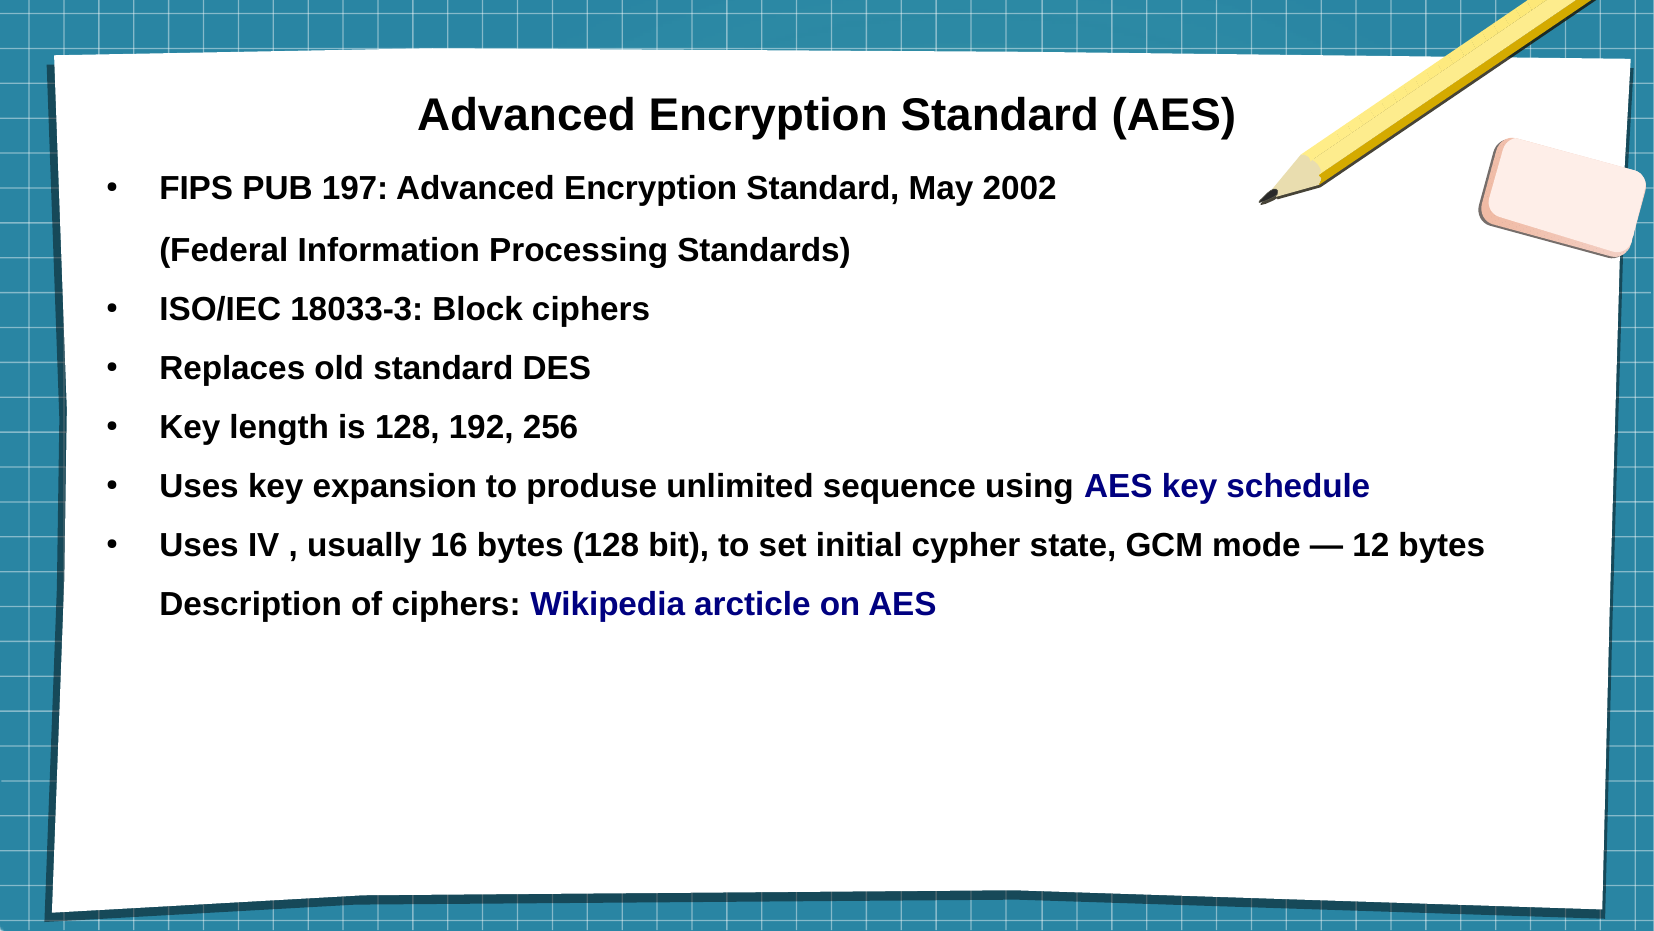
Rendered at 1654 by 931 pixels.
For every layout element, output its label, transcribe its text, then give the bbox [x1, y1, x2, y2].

title Advanced Encryption Standard (AES) [82, 37, 1571, 193]
list FIPS PUB 197: Advanced Encryption Standard, May 2002 (Federal Information Processing Standards) ISO/IEC 18033-3: Block ciphers Replaces old standard DES Key length is 128, 192, 256 Uses key expansion to produse unlimited sequence using AES key schedule Uses IV , usually 16 bytes (128 bit), to set initial cypher state, GCM mode — 12 bytes Description of ciphers: Wikipedia arcticle on AES [88, 169, 1577, 886]
